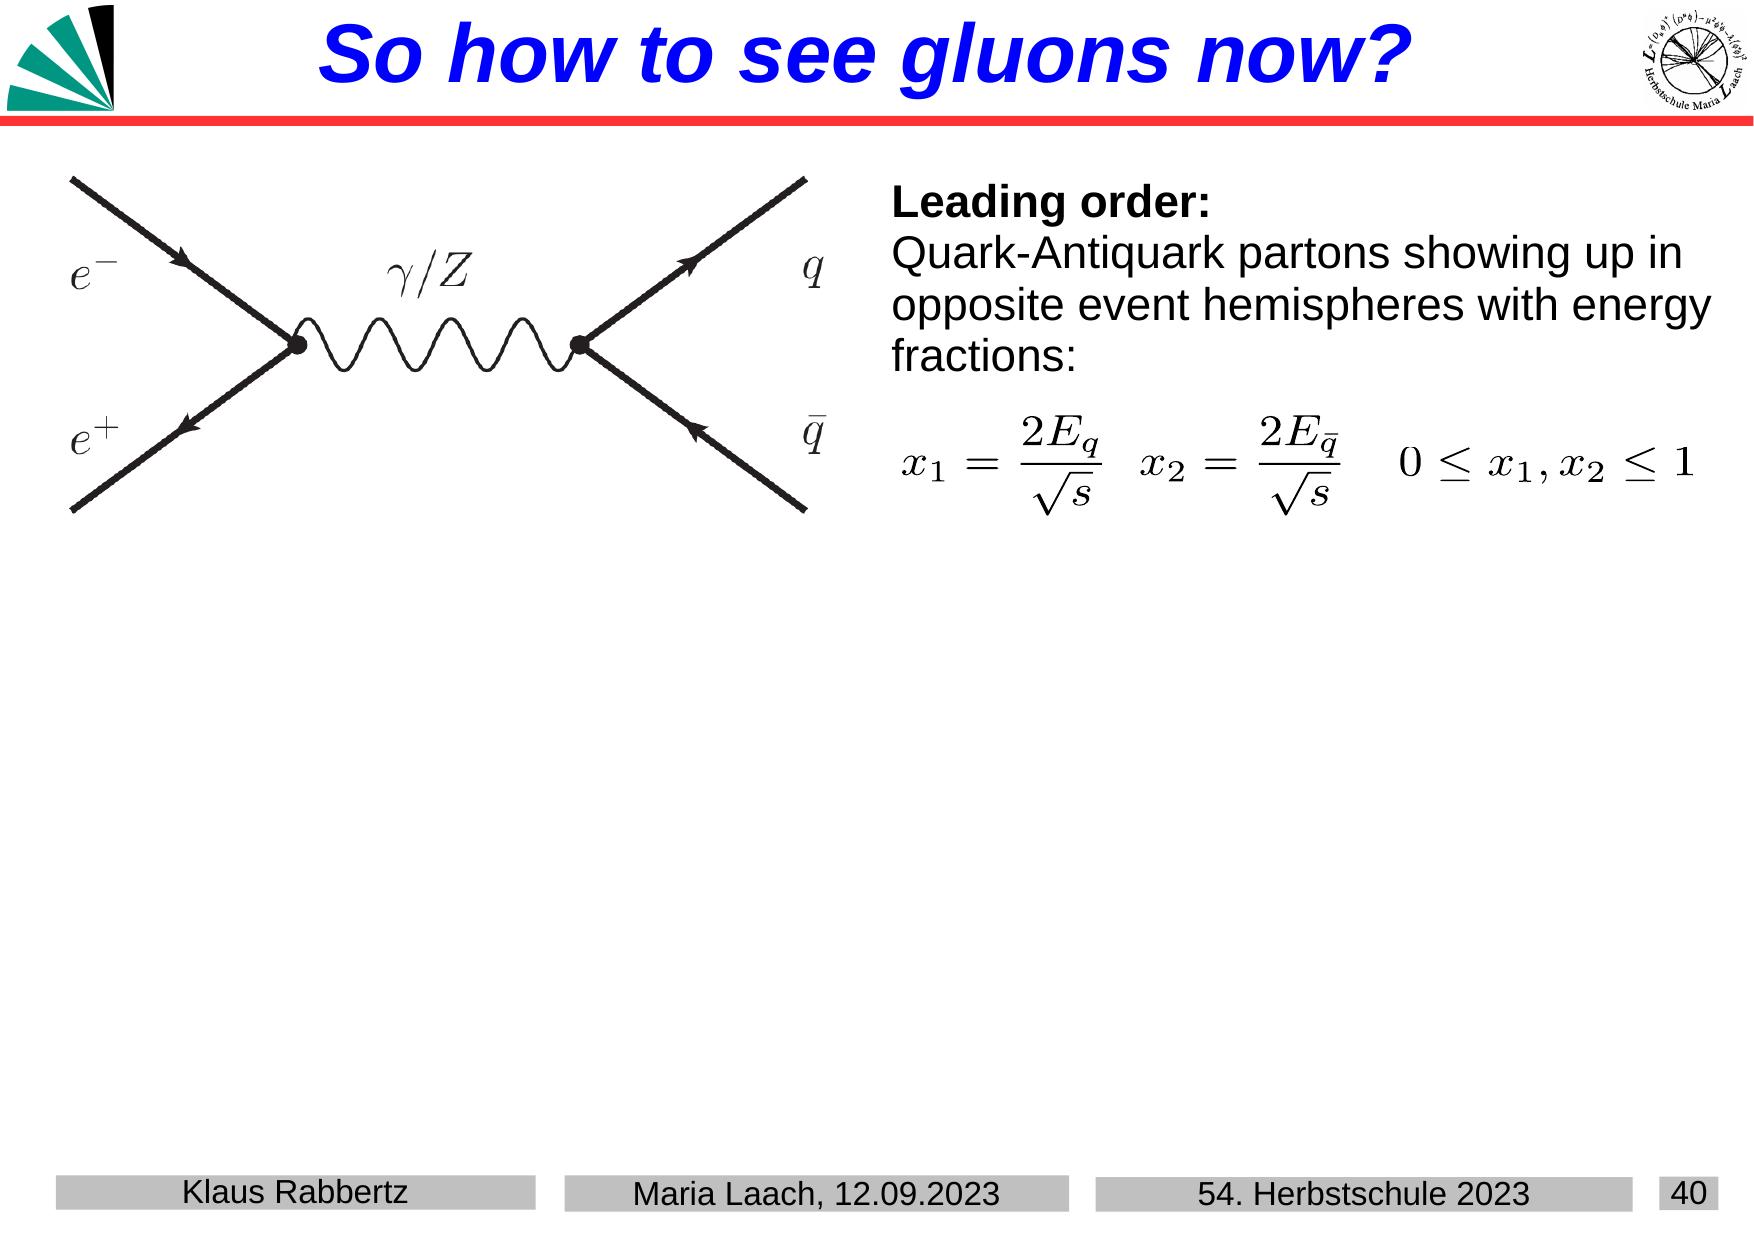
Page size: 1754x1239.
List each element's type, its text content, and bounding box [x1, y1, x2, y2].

picture [1643, 10, 1747, 110]
picture [900, 415, 1102, 516]
text_box Leading order: Quark-Antiquark partons showing up in opposite event hemispheres with energy fractions: [879, 169, 1725, 387]
picture [1138, 415, 1342, 516]
picture [7, 5, 114, 112]
picture [1398, 447, 1697, 484]
title So how to see gluons now? [120, 0, 1612, 156]
picture [59, 168, 834, 521]
